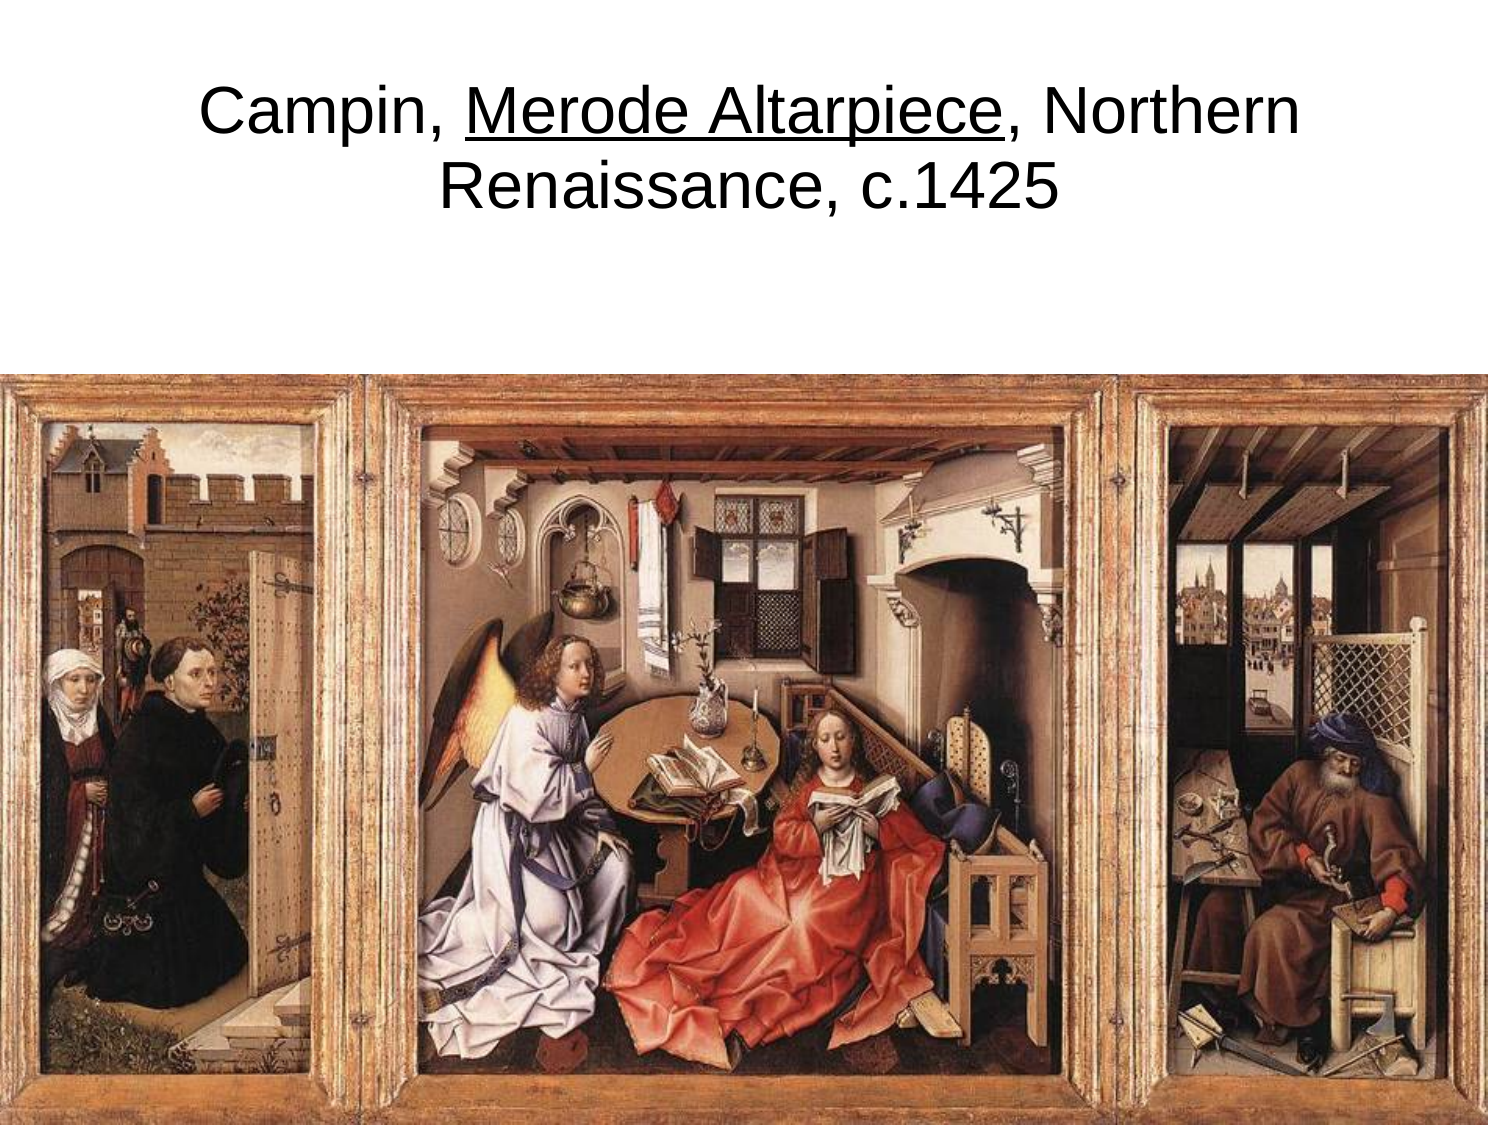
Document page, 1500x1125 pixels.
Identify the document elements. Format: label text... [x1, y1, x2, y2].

title Campin, Merode Altarpiece, Northern Renaissance, c.1425 [0, 45, 1500, 251]
picture [0, 374, 1488, 1125]
